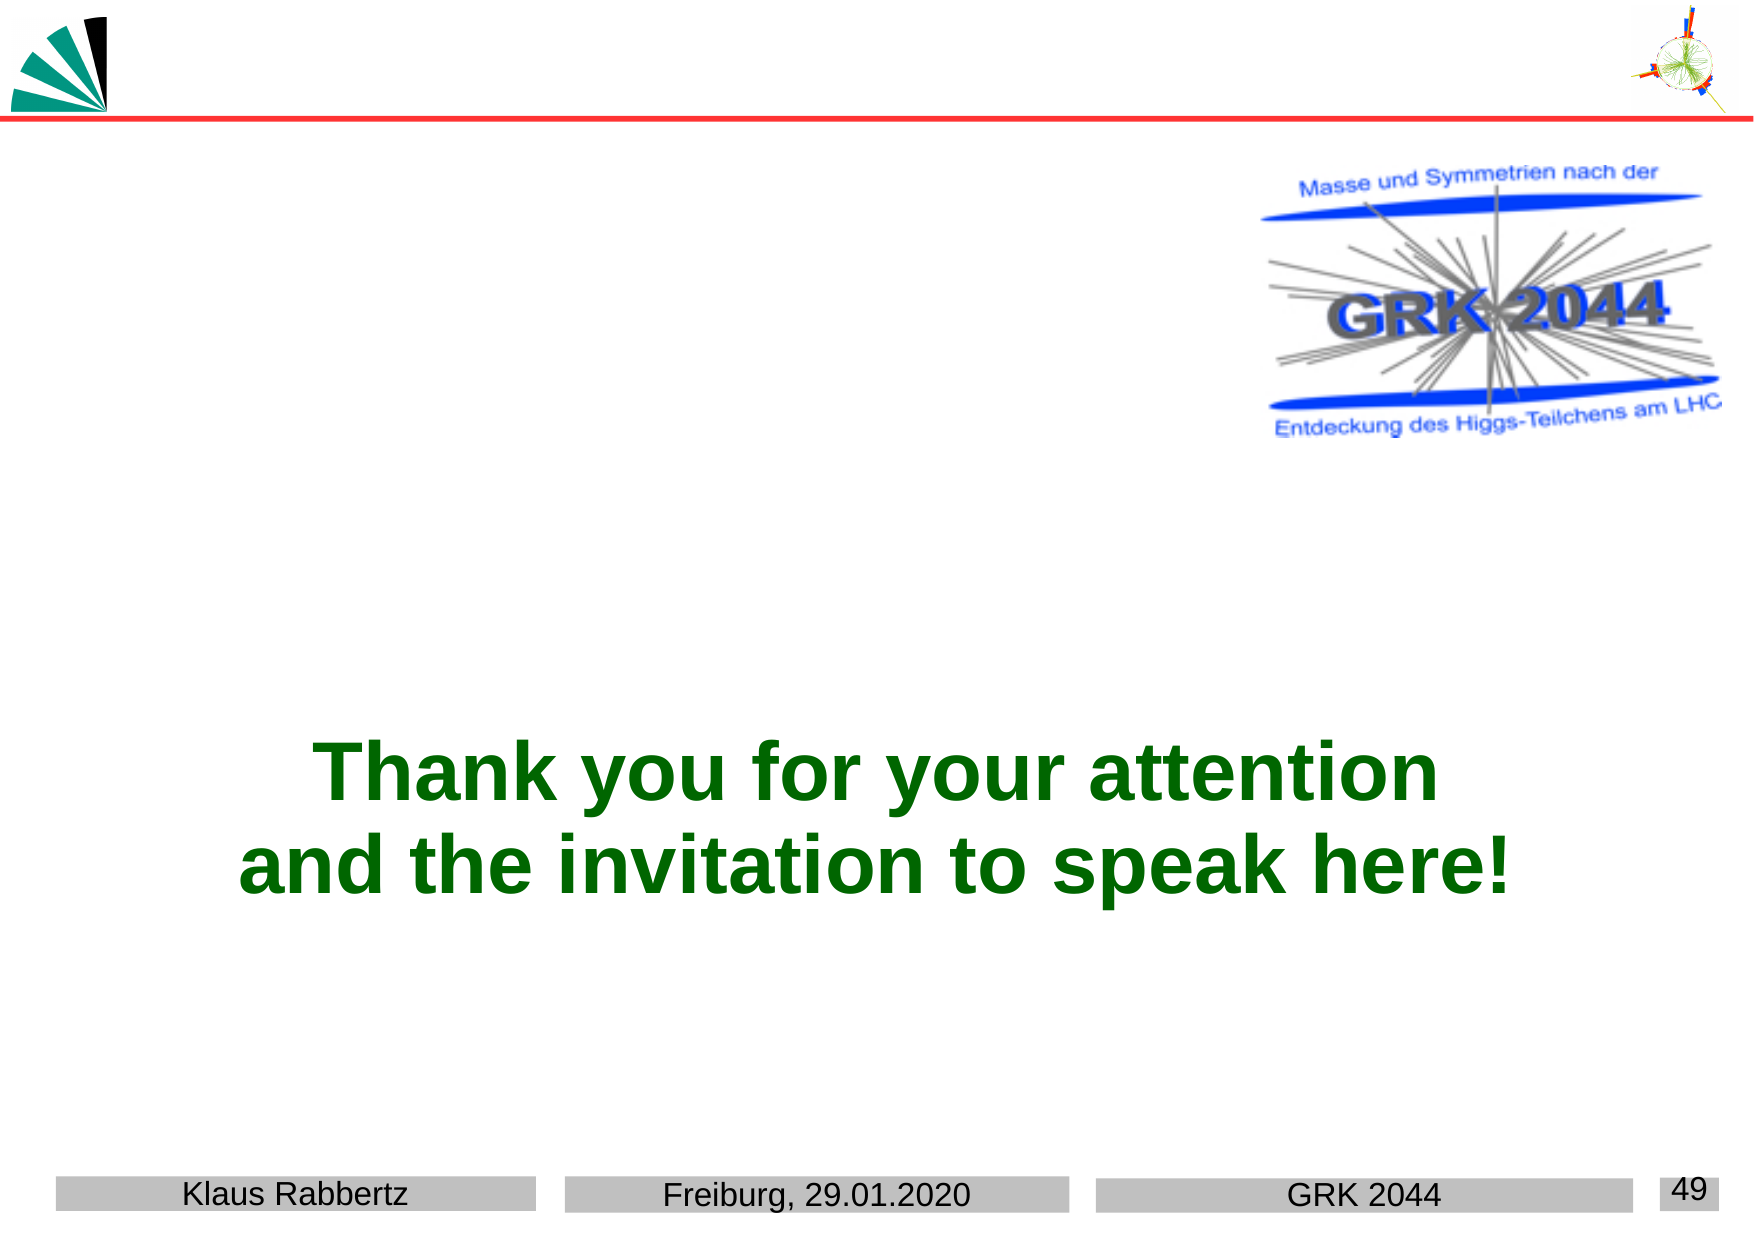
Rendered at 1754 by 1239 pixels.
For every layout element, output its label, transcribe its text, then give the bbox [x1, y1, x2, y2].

picture [1260, 165, 1722, 438]
picture [11, 17, 107, 113]
picture [1631, 5, 1739, 113]
text_box Thank you for your attention and the invitation to speak here! [226, 719, 1527, 918]
